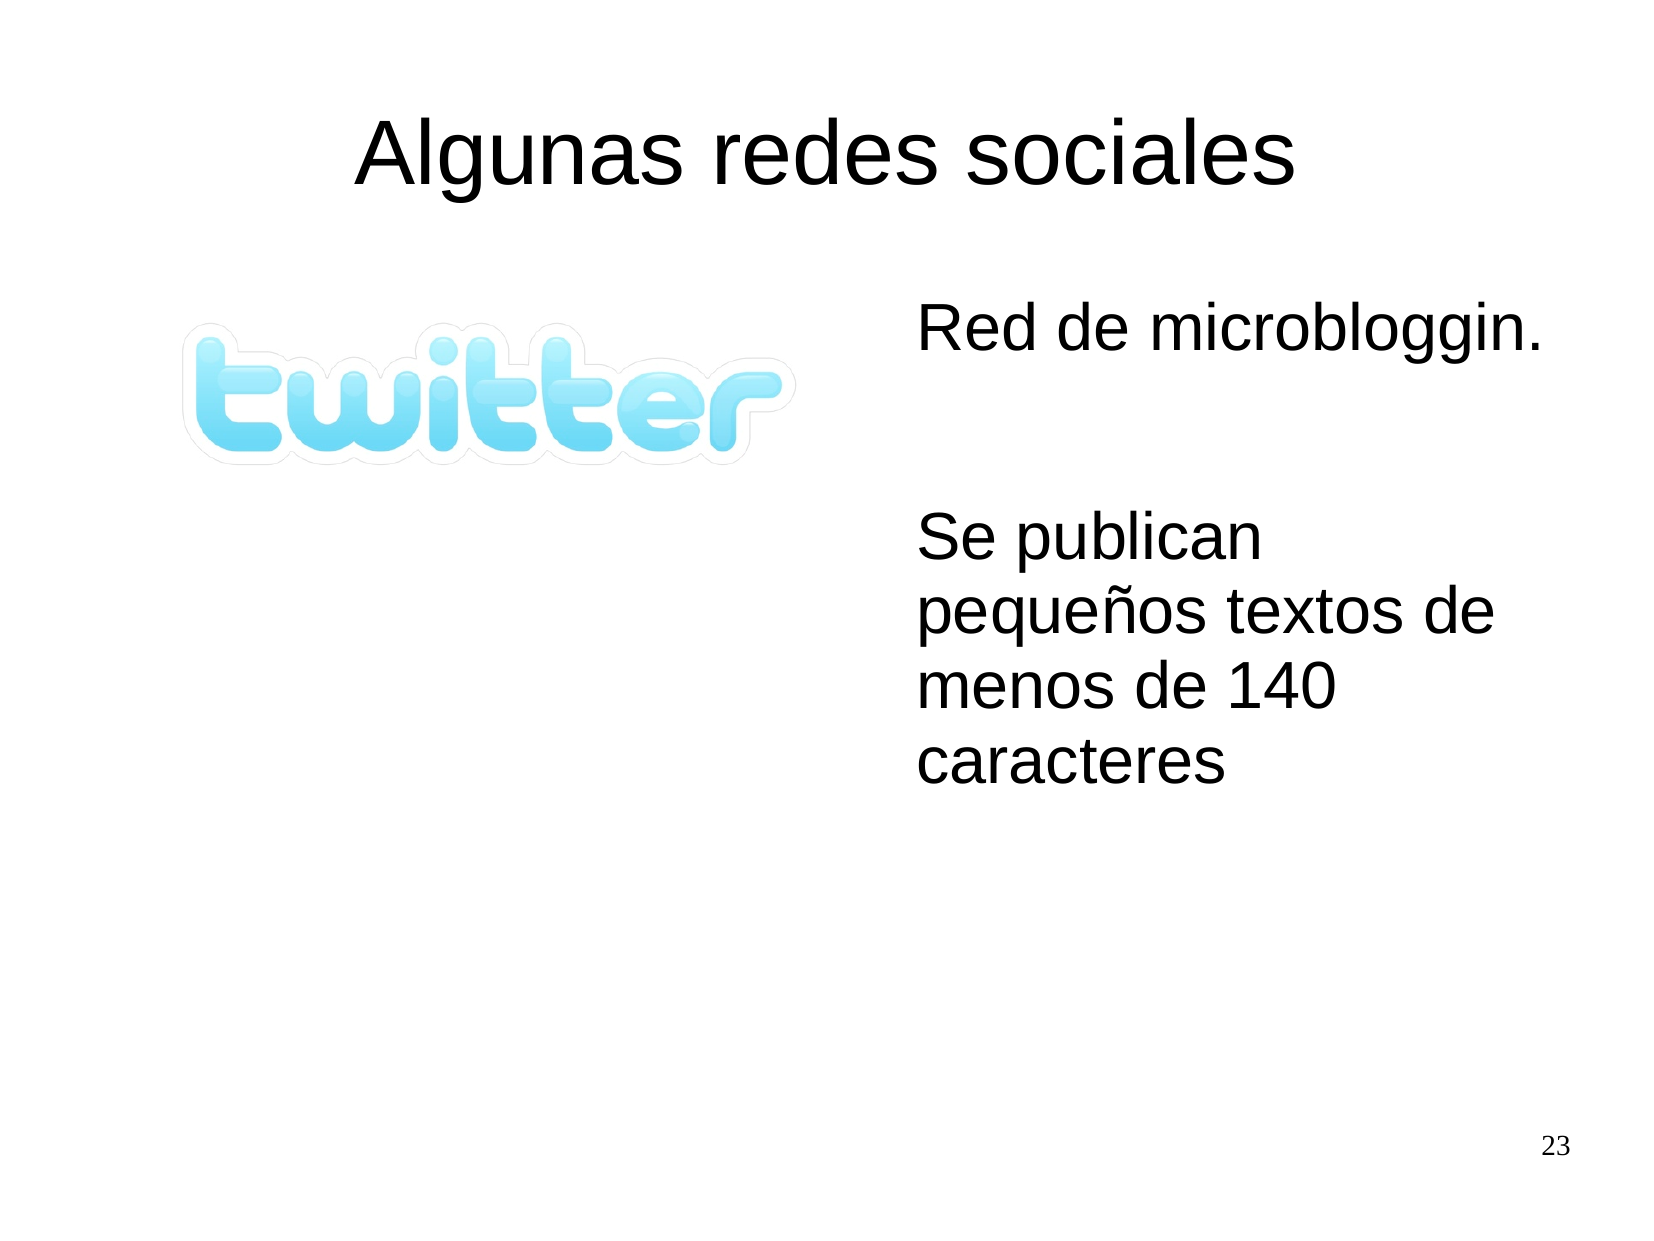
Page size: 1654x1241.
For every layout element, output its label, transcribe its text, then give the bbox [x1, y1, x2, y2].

list Red de microbloggin. Se publican pequeños textos de menos de 140 caracteres [845, 290, 1572, 1109]
title Algunas redes sociales [82, 49, 1571, 257]
picture [144, 265, 827, 518]
